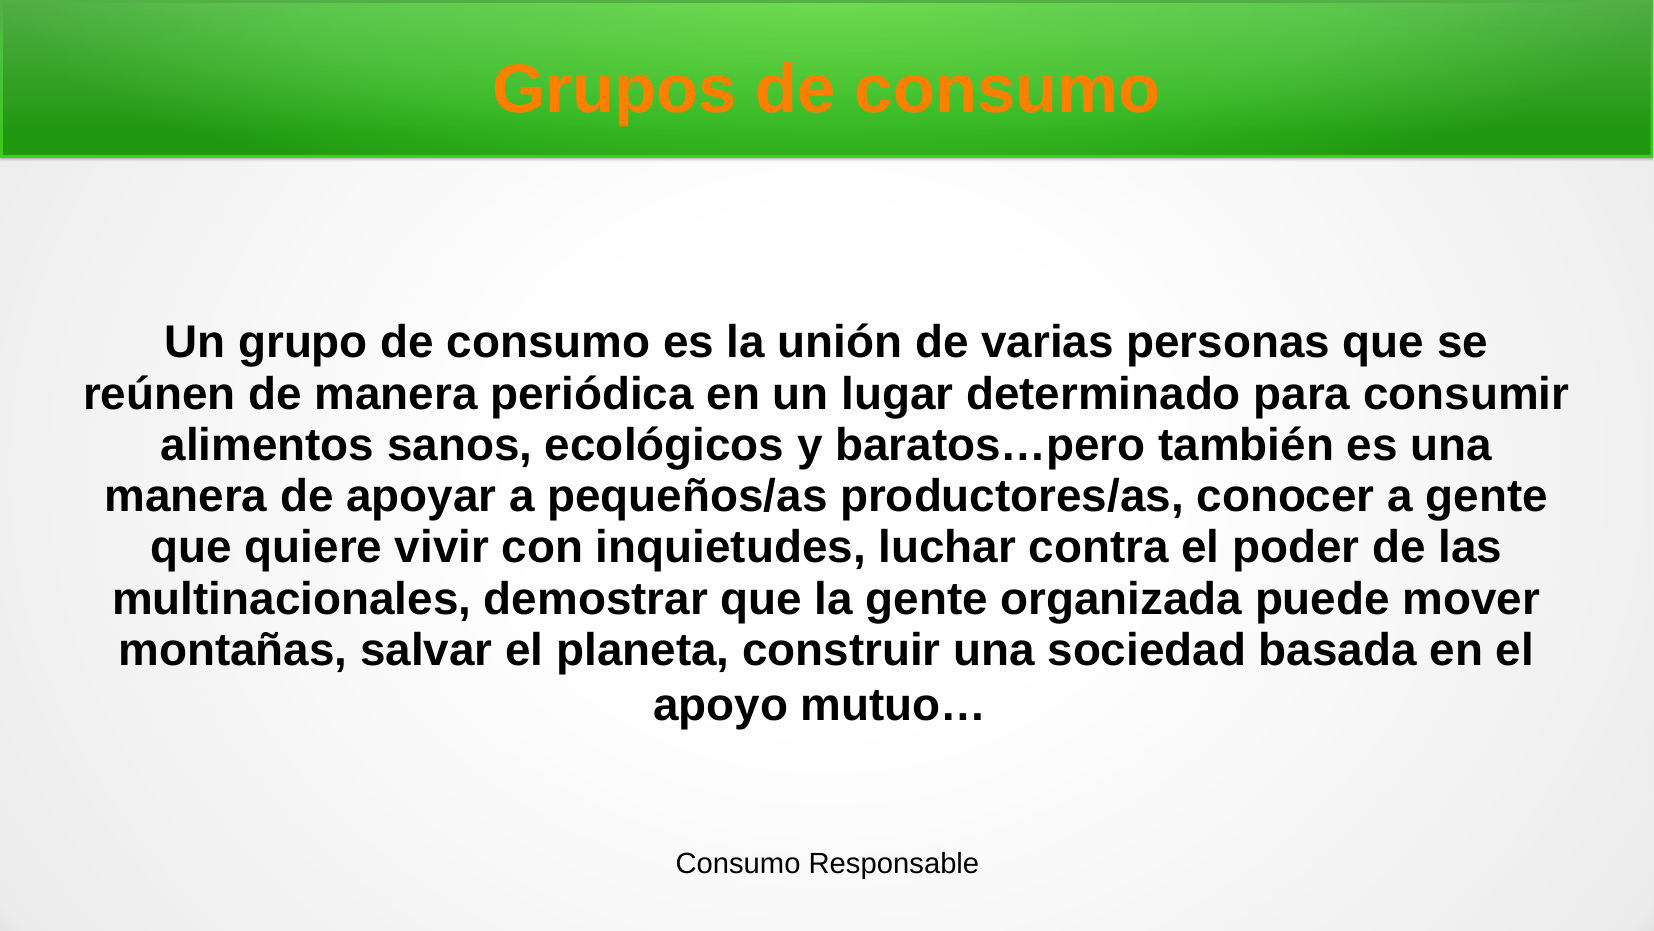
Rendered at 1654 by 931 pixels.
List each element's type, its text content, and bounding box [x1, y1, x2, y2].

list Un grupo de consumo es la unión de varias personas que se reúnen de manera periódica en un lugar determinado para consumir alimentos sanos, ecológicos y baratos…pero también es una manera de apoyar a pequeños/as productores/as, conocer a gente que quiere vivir con inquietudes, luchar contra el poder de las multinacionales, demostrar que la gente organizada puede mover montañas, salvar el planeta, construir una sociedad basada en el apoyo mutuo… [82, 224, 1571, 764]
title Grupos de consumo [82, 35, 1571, 142]
